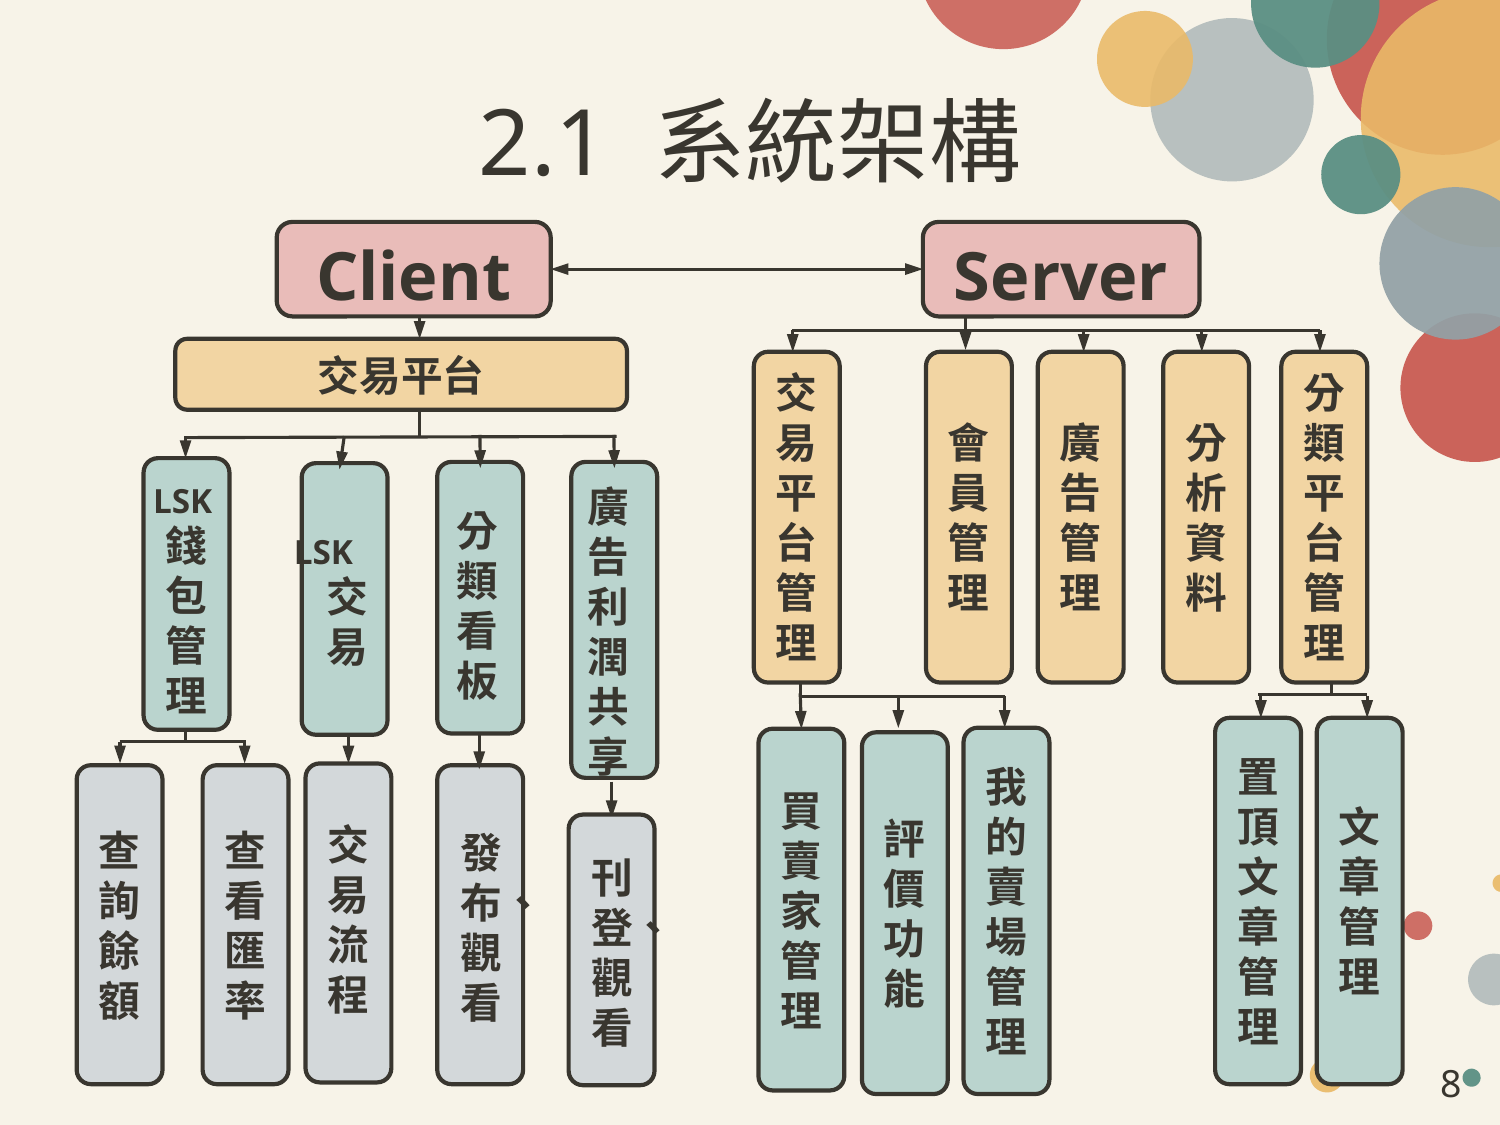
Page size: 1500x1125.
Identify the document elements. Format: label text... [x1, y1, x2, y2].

text_box 查詢餘額 [80, 769, 159, 1080]
text_box 置頂文章管理 [1219, 722, 1297, 1081]
text_box [1168, 351, 1244, 355]
text_box 交易平台管理 [758, 355, 836, 679]
text_box 評價功能 [866, 736, 944, 1090]
text_box [1163, 356, 1167, 678]
text_box 會員管理 [930, 355, 1008, 679]
text_box [1037, 355, 1119, 683]
text_box [1286, 351, 1362, 355]
text_box [861, 732, 948, 1095]
text_box [80, 770, 163, 1085]
text_box [1468, 953, 1500, 1006]
text_box 分析資料 [1167, 355, 1245, 679]
text_box [76, 770, 80, 1079]
text_box [1309, 723, 1398, 1093]
text_box [437, 461, 524, 730]
text_box [841, 733, 845, 1086]
text_box [925, 356, 1007, 683]
text_box LSK 交 易 [263, 469, 416, 733]
text_box [1215, 717, 1301, 1080]
text_box [1220, 1081, 1296, 1085]
text_box [758, 733, 762, 1086]
text_box 廣告管理 [1042, 355, 1120, 679]
text_box [206, 770, 289, 1085]
text_box [1008, 356, 1012, 678]
text_box [1046, 732, 1050, 1089]
text_box 文章管理 [1320, 722, 1399, 1081]
text_box [341, 463, 385, 469]
text_box [931, 351, 1007, 355]
text_box [1286, 355, 1368, 683]
text_box [1492, 874, 1500, 892]
text_box [763, 728, 840, 732]
text_box [202, 770, 206, 1079]
text_box [81, 765, 158, 769]
text_box Client [276, 233, 551, 317]
text_box [305, 768, 392, 1083]
text_box [1099, 0, 1500, 462]
title 2.1 系統架構 [75, 45, 1426, 233]
text_box [967, 1090, 1046, 1095]
text_box LSK錢包管理 [135, 468, 238, 732]
text_box [968, 727, 1045, 731]
text_box 廣告利潤共享 [572, 473, 651, 770]
text_box [763, 1087, 840, 1091]
text_box [1043, 351, 1119, 355]
text_box 刊登、觀看 [573, 827, 651, 1077]
text_box [1168, 356, 1250, 683]
text_box [1120, 356, 1124, 678]
text_box 分類平台管理 [1285, 355, 1363, 679]
text_box 交易平台 [175, 338, 627, 410]
text_box [1320, 717, 1433, 1080]
text_box [437, 765, 521, 1081]
text_box [836, 356, 840, 678]
text_box Server [922, 233, 1200, 317]
text_box [963, 732, 967, 1089]
text_box 買賣家管理 [762, 732, 841, 1087]
text_box [144, 458, 229, 468]
text_box 分 類 看 板 [441, 473, 519, 737]
text_box 查看匯率 [206, 769, 285, 1080]
text_box [753, 355, 835, 683]
text_box [304, 463, 339, 469]
text_box [1281, 356, 1285, 678]
text_box [568, 814, 655, 1086]
text_box 發布、觀看 [442, 771, 521, 1083]
text_box [925, 0, 1081, 45]
text_box 8 [1425, 1052, 1479, 1113]
text_box [571, 461, 658, 778]
text_box [207, 765, 284, 769]
text_box [759, 351, 835, 355]
text_box 交易流程 [309, 763, 388, 1074]
text_box 我的賣場管理 [967, 731, 1046, 1090]
